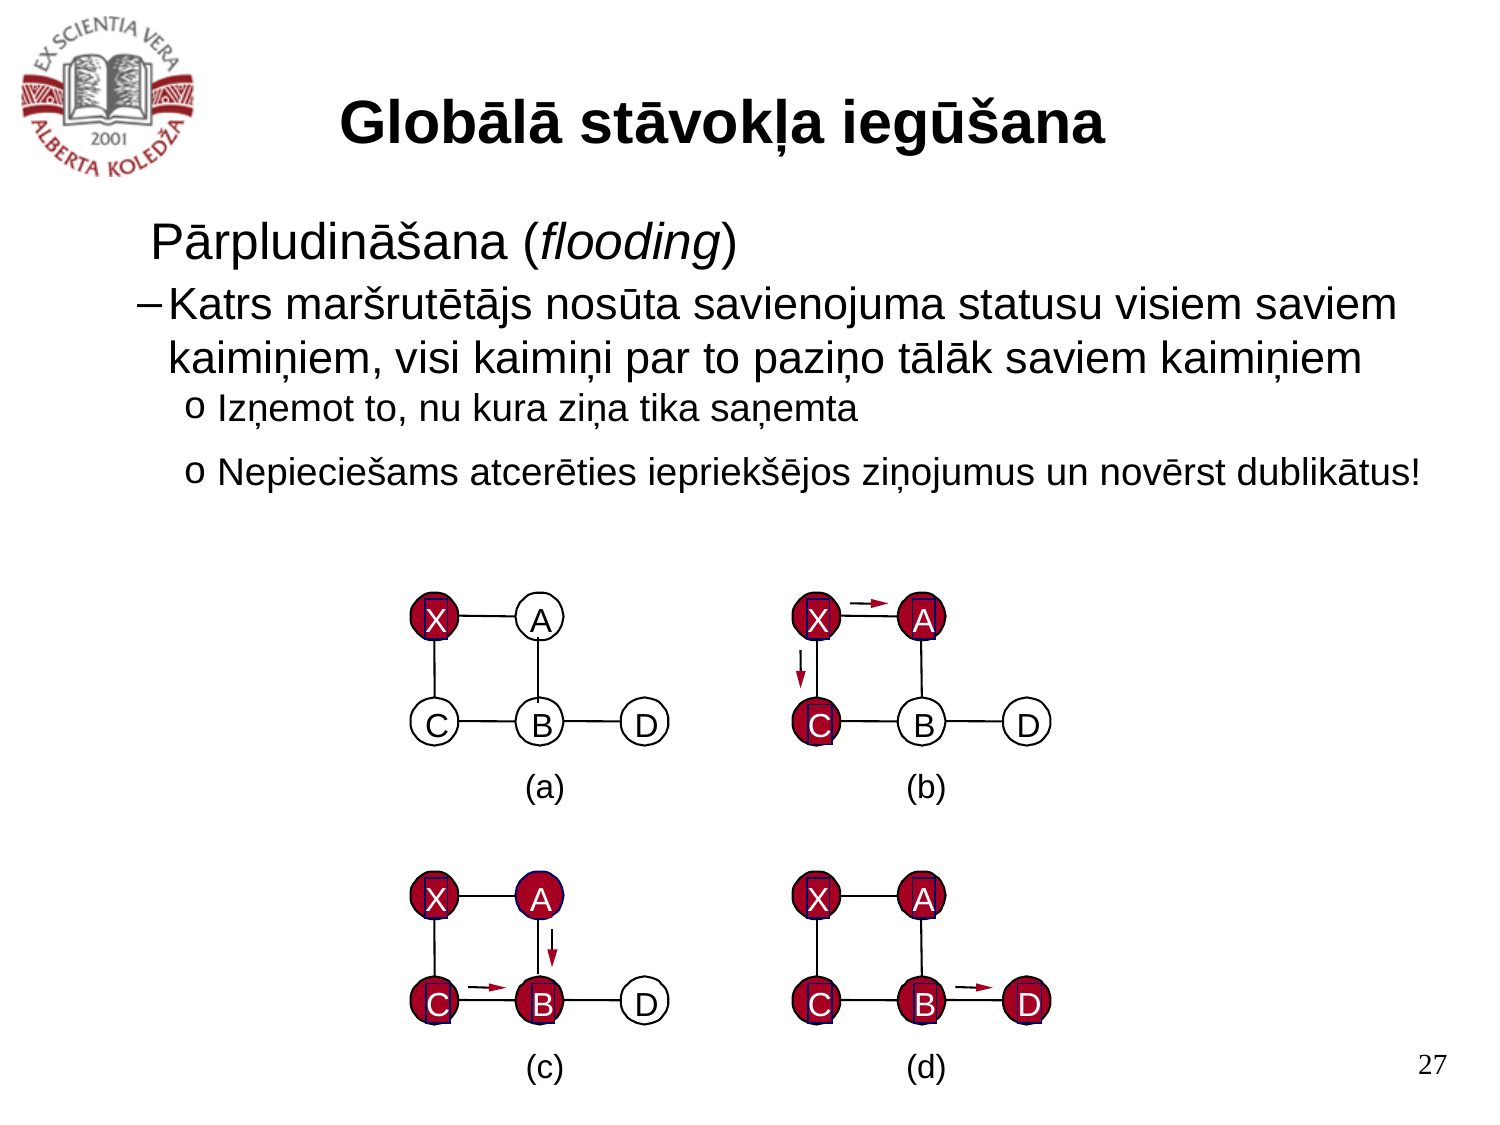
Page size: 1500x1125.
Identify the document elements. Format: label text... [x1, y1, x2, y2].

text_box A [536, 613, 544, 623]
text_box [792, 592, 841, 639]
text_box (c) [525, 1045, 565, 1086]
text_box X [425, 598, 448, 639]
text_box [795, 670, 806, 689]
text_box [897, 871, 946, 918]
text_box A [536, 892, 544, 902]
text_box (d) [905, 1045, 947, 1086]
text_box [792, 697, 841, 744]
text_box [410, 976, 459, 1023]
text_box [515, 871, 564, 917]
text_box A [919, 613, 927, 623]
text_box <skaitlis> [1312, 1037, 1463, 1101]
picture [21, 16, 194, 177]
text_box D [634, 983, 659, 1023]
text_box B [913, 704, 936, 744]
text_box B [914, 983, 937, 1024]
text_box [792, 976, 841, 1023]
text_box B [532, 983, 555, 1024]
text_box C [425, 704, 450, 744]
list Pārpludināšana (flooding) Katrs maršrutētājs nosūta savienojuma statusu visiem saviem kaimiņiem, visi kaimiņi par to paziņo tālāk saviem kaimiņiem Izņemot to, nu kura ziņa tika saņemta Nepieciešams atcerēties iepriekšējos ziņojumus un novērst dublikātus! [75, 200, 1438, 550]
text_box X [425, 877, 448, 918]
title Globālā stāvokļa iegūšana [50, 62, 1374, 175]
text_box B [531, 704, 554, 744]
text_box A [919, 892, 927, 902]
text_box [792, 871, 841, 918]
text_box D [1016, 704, 1041, 744]
text_box [1003, 976, 1051, 1022]
text_box [897, 592, 946, 639]
text_box A [912, 877, 935, 918]
text_box C [807, 983, 833, 1024]
text_box A [529, 598, 553, 639]
text_box C [425, 983, 451, 1024]
text_box A [529, 877, 553, 918]
text_box [870, 598, 889, 609]
text_box [897, 976, 946, 1023]
text_box [547, 949, 558, 968]
text_box (b) [905, 765, 947, 806]
text_box C [807, 704, 833, 745]
text_box (a) [524, 765, 566, 806]
text_box [515, 976, 564, 1023]
text_box [975, 983, 993, 993]
text_box D [634, 704, 659, 744]
text_box [410, 871, 459, 918]
text_box [410, 592, 459, 639]
text_box A [912, 598, 935, 639]
text_box [488, 983, 507, 993]
text_box X [807, 877, 830, 918]
text_box X [807, 598, 830, 639]
text_box D [1017, 983, 1042, 1024]
